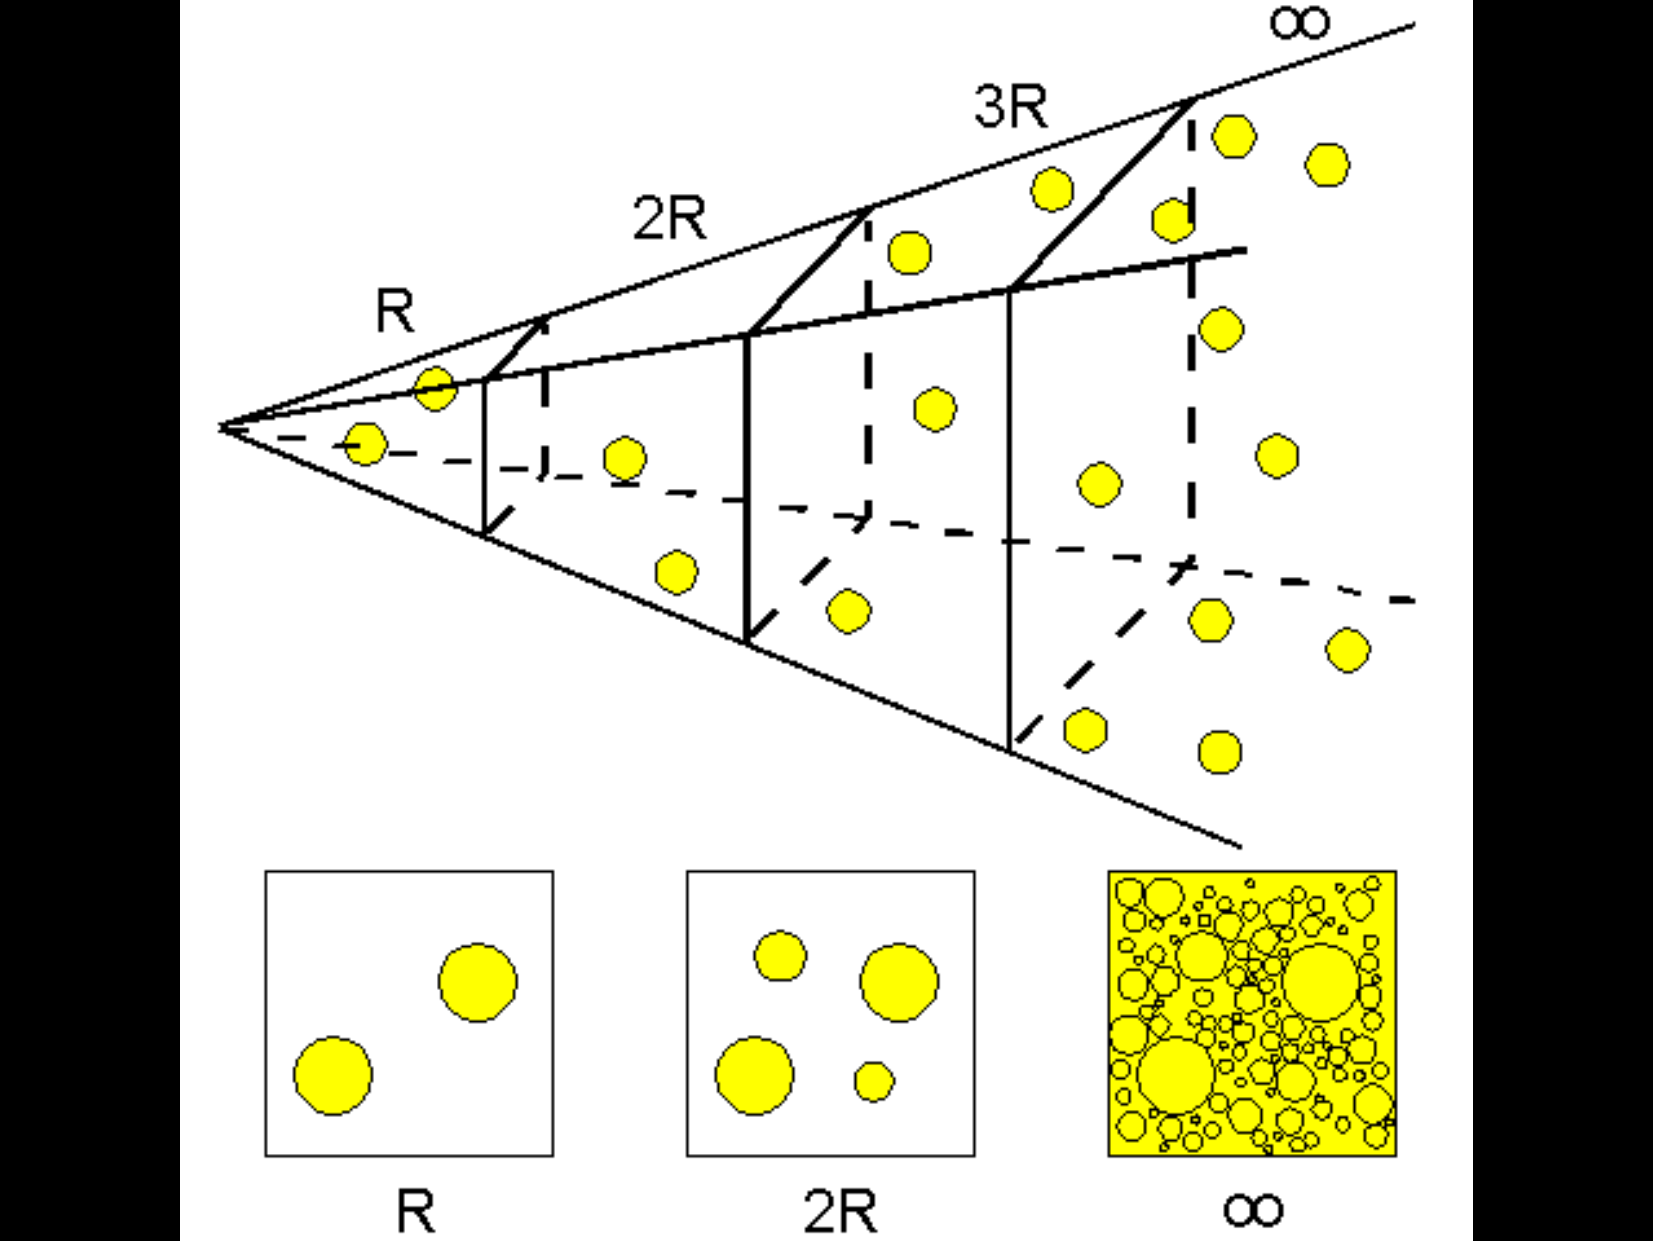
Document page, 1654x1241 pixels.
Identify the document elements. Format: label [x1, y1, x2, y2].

picture [180, 0, 1473, 1241]
